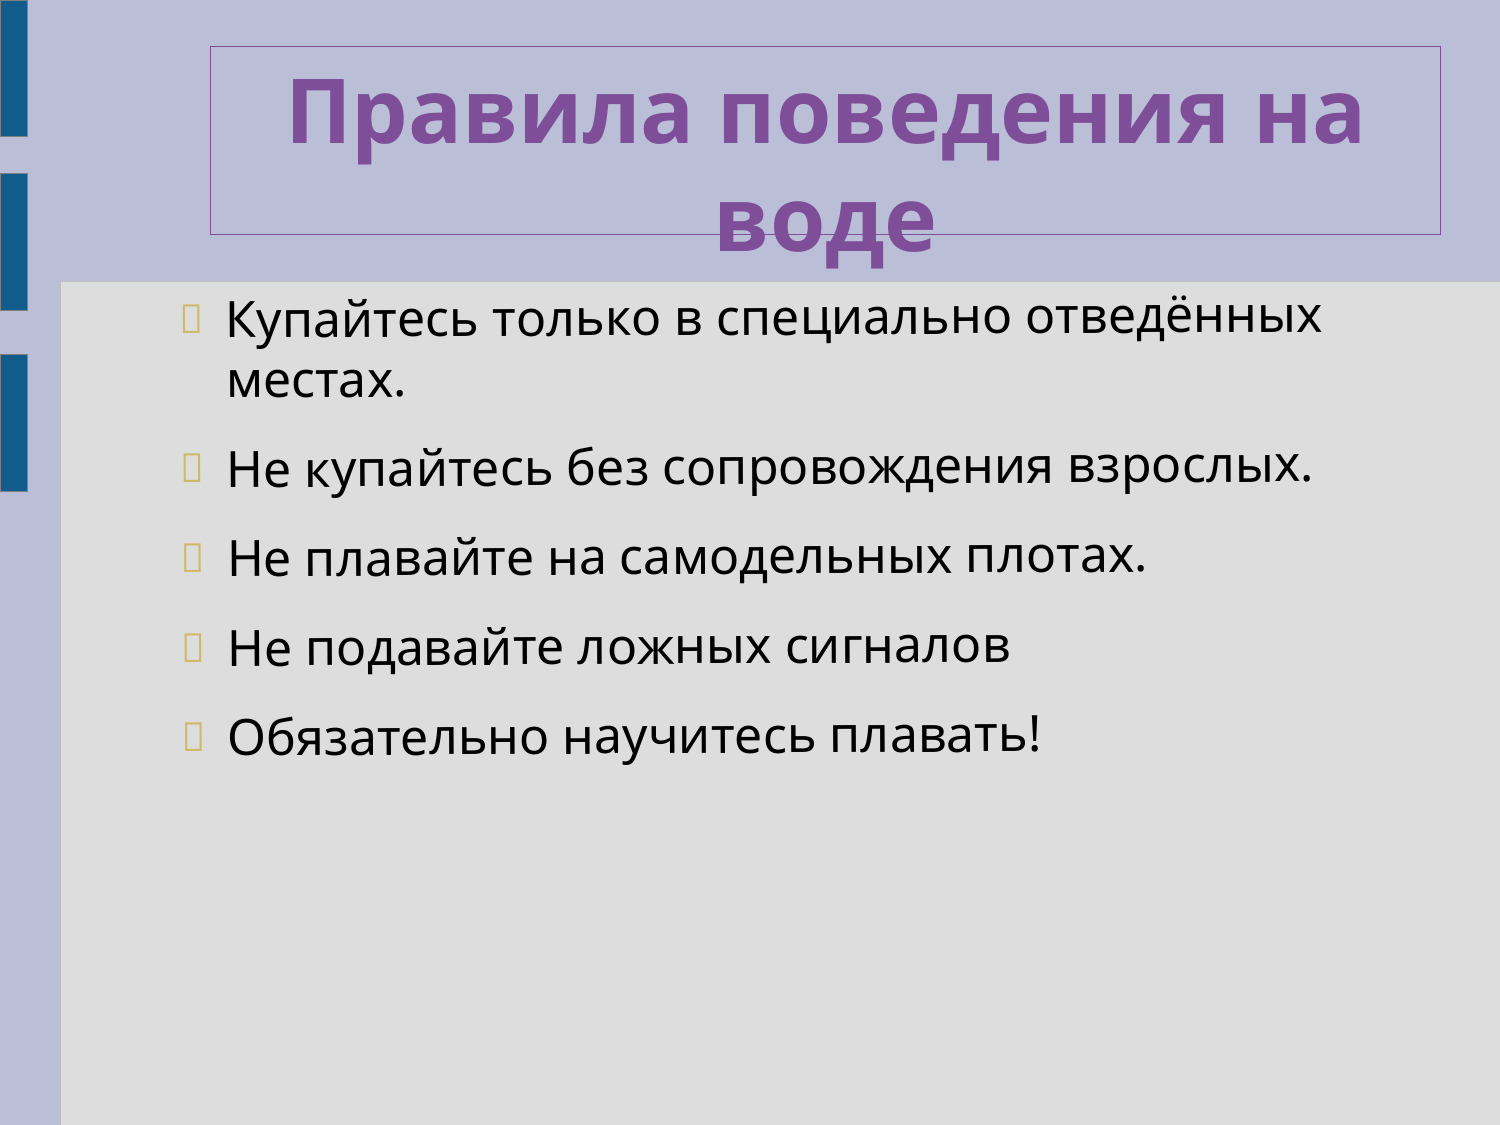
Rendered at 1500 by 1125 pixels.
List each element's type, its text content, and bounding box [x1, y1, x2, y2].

list Купайтесь только в специально отведённых местах. Не купайтесь без сопровождения взрослых. Не плавайте на самодельных плотах. Не подавайте ложных сигналов Обязательно научитесь плавать! [150, 273, 1446, 1074]
title Правила поведения на воде [210, 46, 1441, 235]
